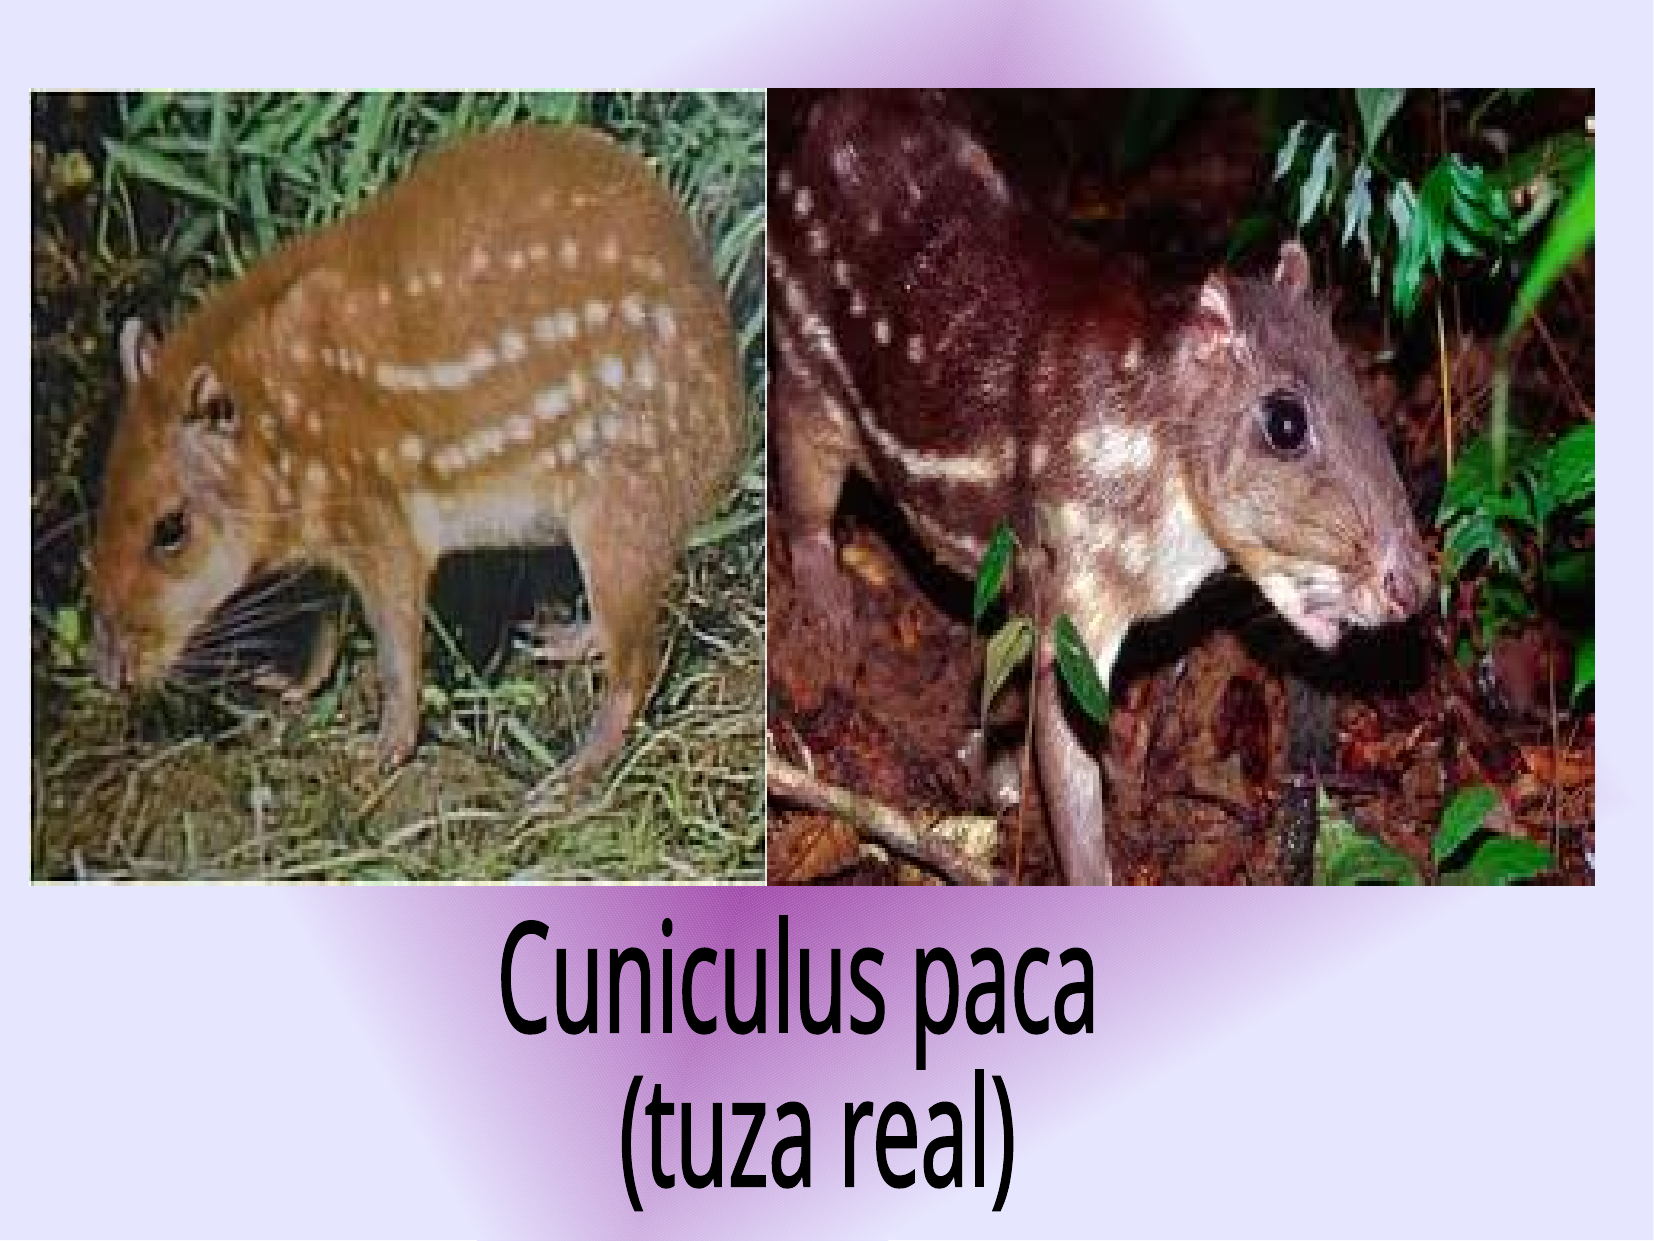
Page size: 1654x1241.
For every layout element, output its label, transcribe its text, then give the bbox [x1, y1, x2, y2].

text_box Cuniculus paca (tuza real) [682, 1103, 722, 1188]
picture [29, 88, 1595, 886]
text_box Cuniculus paca (tuza real) [992, 1076, 1013, 1211]
text_box Cuniculus paca (tuza real) [646, 1084, 674, 1188]
text_box Cuniculus paca (tuza real) [845, 1102, 873, 1187]
text_box Cuniculus paca (tuza real) [772, 1102, 810, 1188]
text_box Cuniculus paca (tuza real) [1015, 948, 1049, 1034]
text_box Cuniculus paca (tuza real) [779, 915, 787, 1033]
text_box Cuniculus paca (tuza real) [876, 1102, 917, 1188]
text_box Cuniculus paca (tuza real) [663, 949, 672, 1033]
text_box Cuniculus paca (tuza real) [975, 1069, 984, 1187]
text_box Cuniculus paca (tuza real) [924, 1102, 962, 1188]
text_box Cuniculus paca (tuza real) [966, 948, 1004, 1034]
text_box Cuniculus paca (tuza real) [851, 948, 884, 1034]
text_box Cuniculus paca (tuza real) [726, 949, 765, 1034]
text_box Cuniculus paca (tuza real) [501, 920, 549, 1034]
text_box Cuniculus paca (tuza real) [731, 1103, 766, 1187]
text_box Cuniculus paca (tuza real) [800, 949, 840, 1034]
text_box Cuniculus paca (tuza real) [917, 948, 958, 1070]
text_box Cuniculus paca (tuza real) [610, 948, 650, 1033]
text_box Cuniculus paca (tuza real) [682, 948, 717, 1034]
text_box Cuniculus paca (tuza real) [622, 1076, 643, 1211]
text_box Cuniculus paca (tuza real) [1055, 948, 1093, 1034]
text_box Cuniculus paca (tuza real) [557, 949, 597, 1034]
